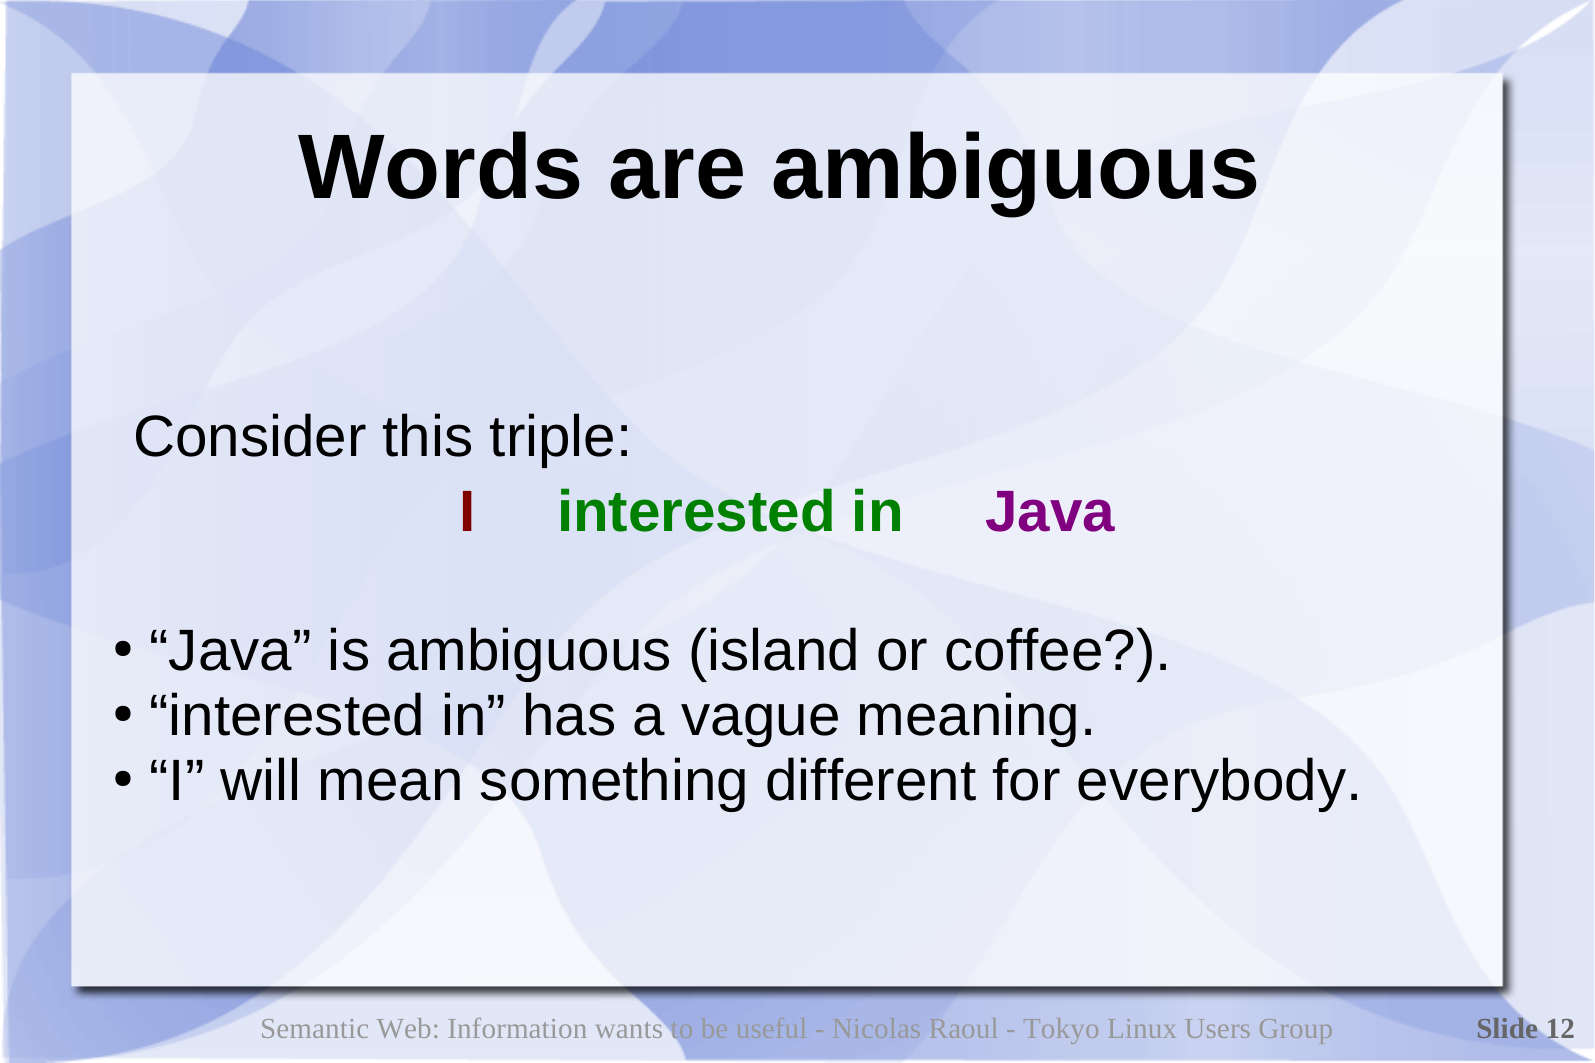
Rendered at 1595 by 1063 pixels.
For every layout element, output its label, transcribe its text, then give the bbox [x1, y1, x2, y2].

title Words are ambiguous [79, 85, 1481, 248]
subtitle Consider this triple: [112, 379, 1463, 454]
picture [0, 0, 1595, 1063]
text_box I interested in Java [112, 454, 1463, 568]
text_box “Java” is ambiguous (island or coffee?). “interested in” has a vague meaning. “I” will mean something different for everybody. [112, 606, 1463, 824]
